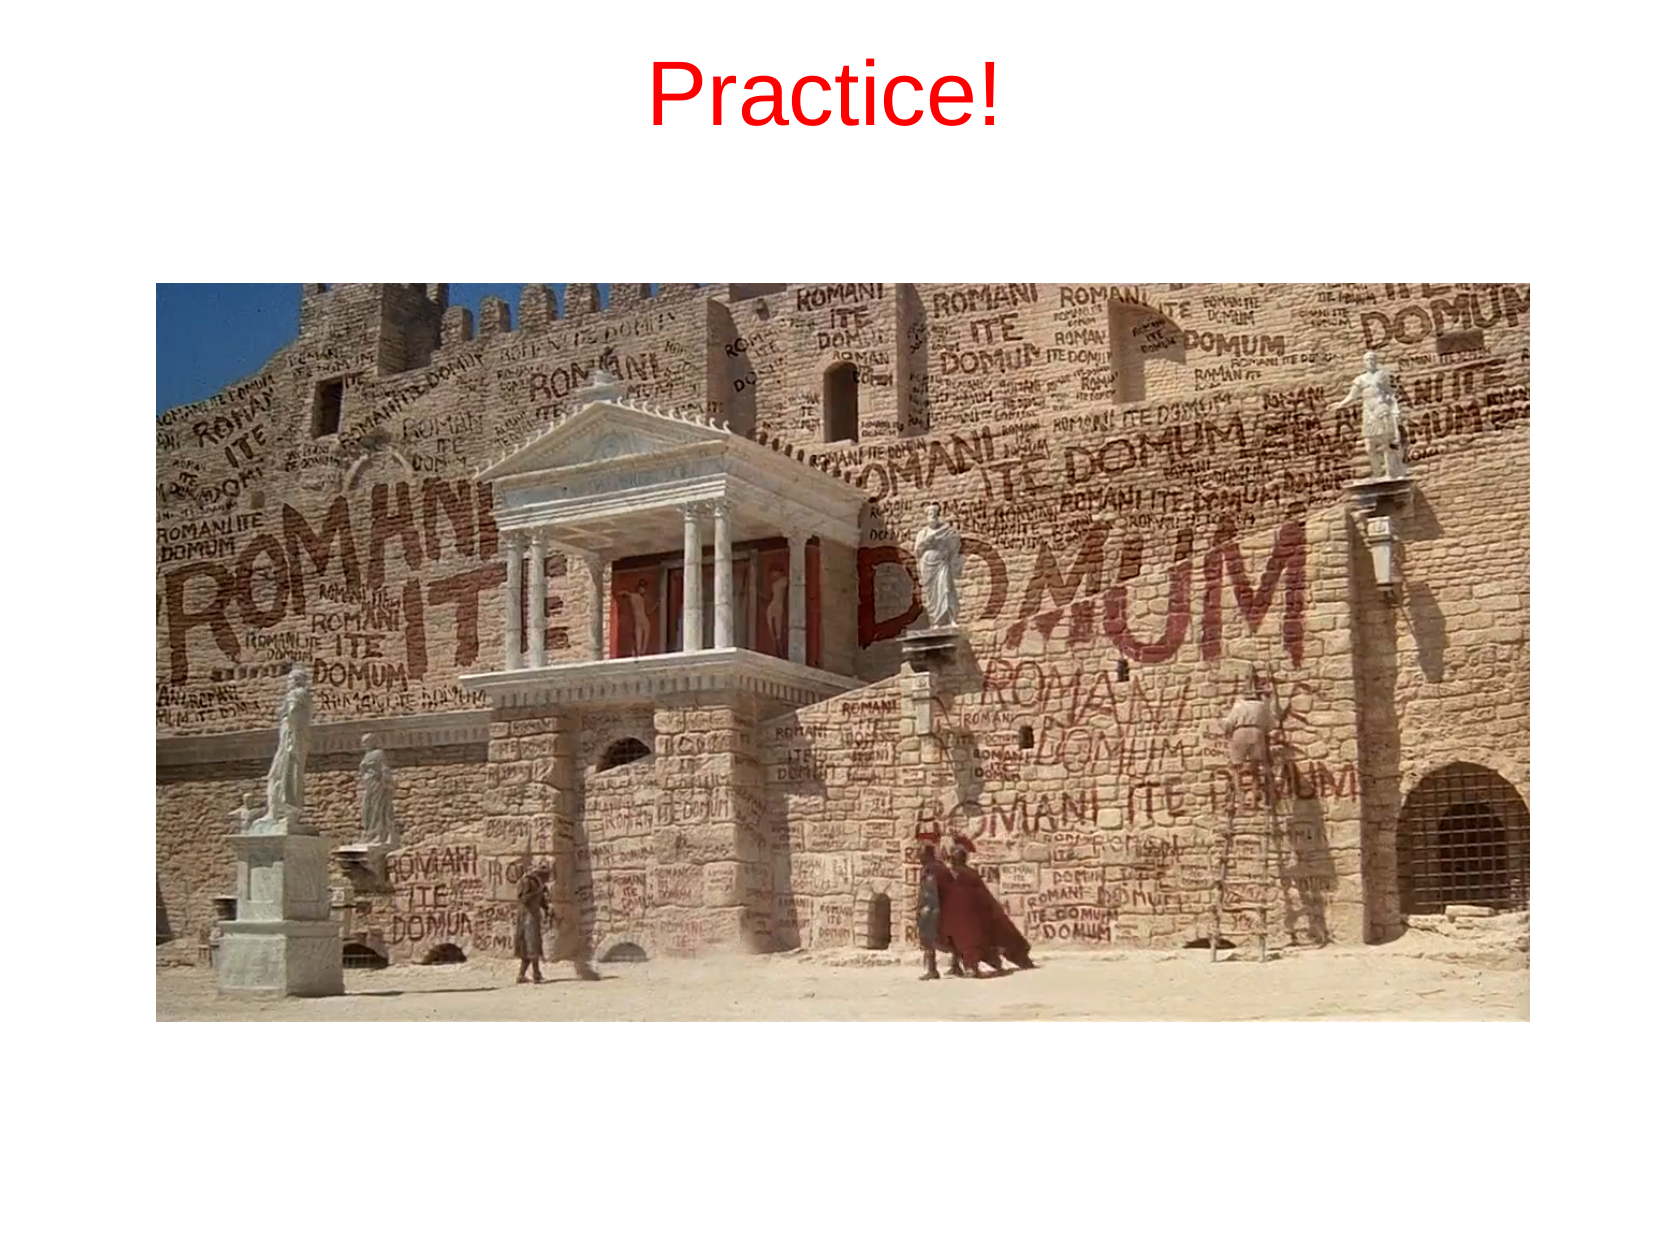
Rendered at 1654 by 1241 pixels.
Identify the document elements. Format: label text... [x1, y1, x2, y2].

text_box Practice! [37, 37, 1613, 151]
picture [156, 283, 1530, 1022]
